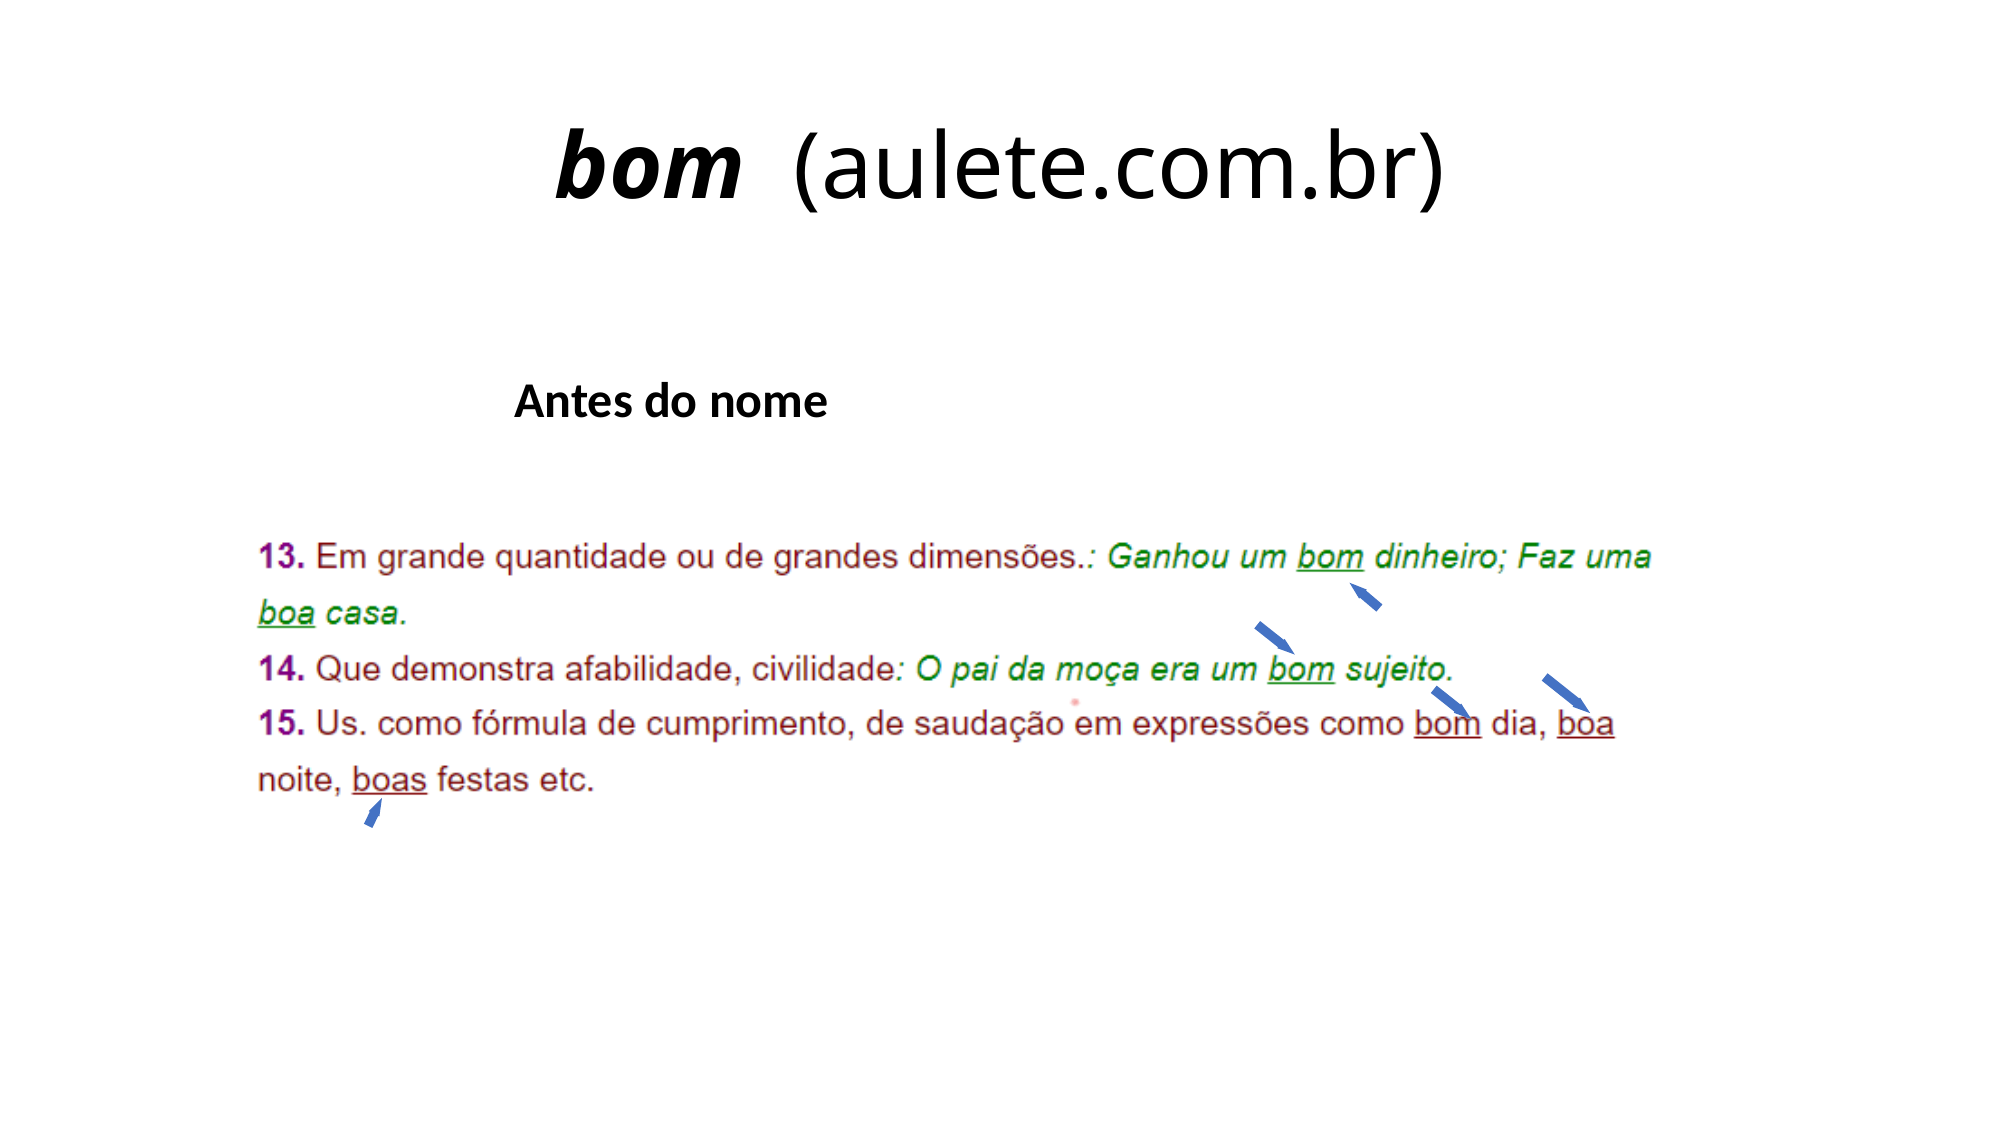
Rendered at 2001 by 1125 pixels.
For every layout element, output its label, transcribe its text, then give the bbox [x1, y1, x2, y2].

list Antes do nome [499, 300, 870, 436]
picture [243, 534, 1664, 844]
title bom (aulete.com.br) [137, 59, 1863, 278]
